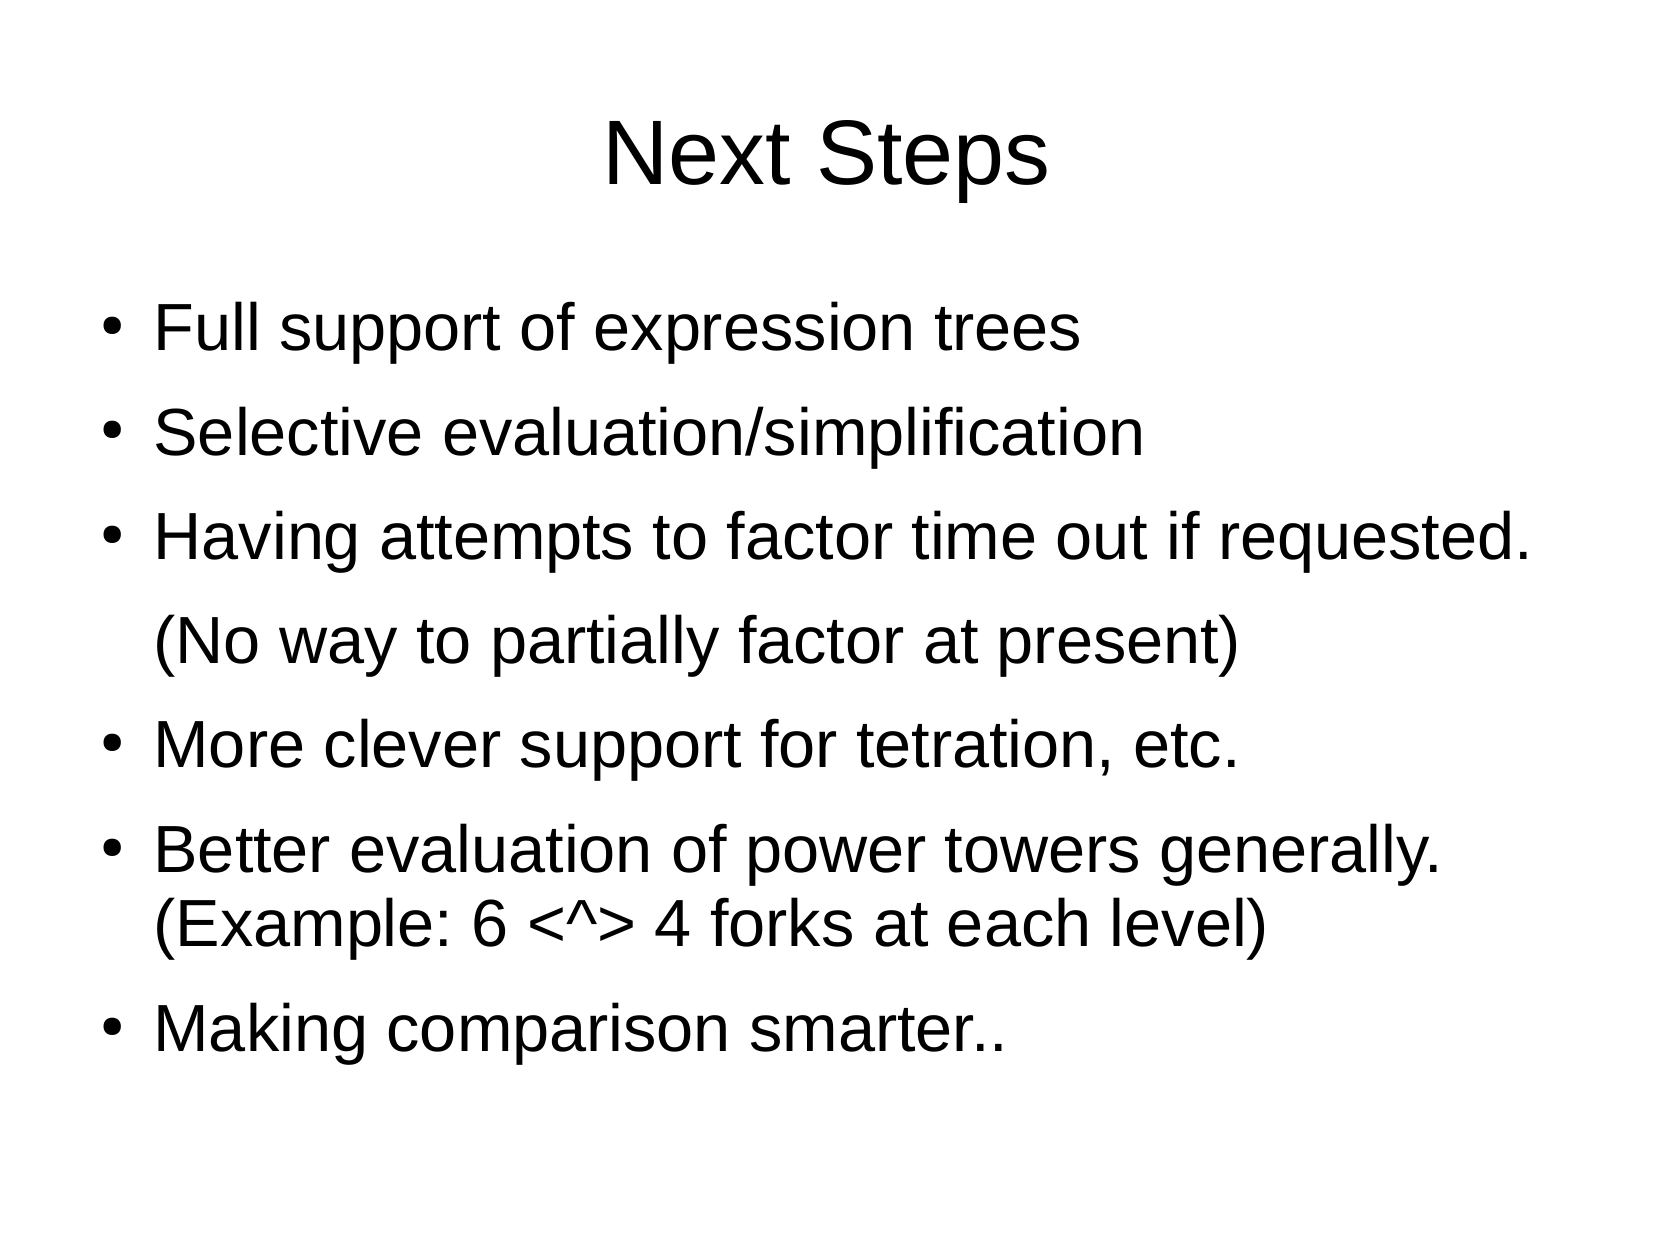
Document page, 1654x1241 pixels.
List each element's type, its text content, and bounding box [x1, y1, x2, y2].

list Full support of expression trees Selective evaluation/simplification Having attempts to factor time out if requested. (No way to partially factor at present) More clever support for tetration, etc. Better evaluation of power towers generally. (Example: 6 <^> 4 forks at each level) Making comparison smarter.. [82, 290, 1571, 1010]
title Next Steps [82, 49, 1571, 257]
